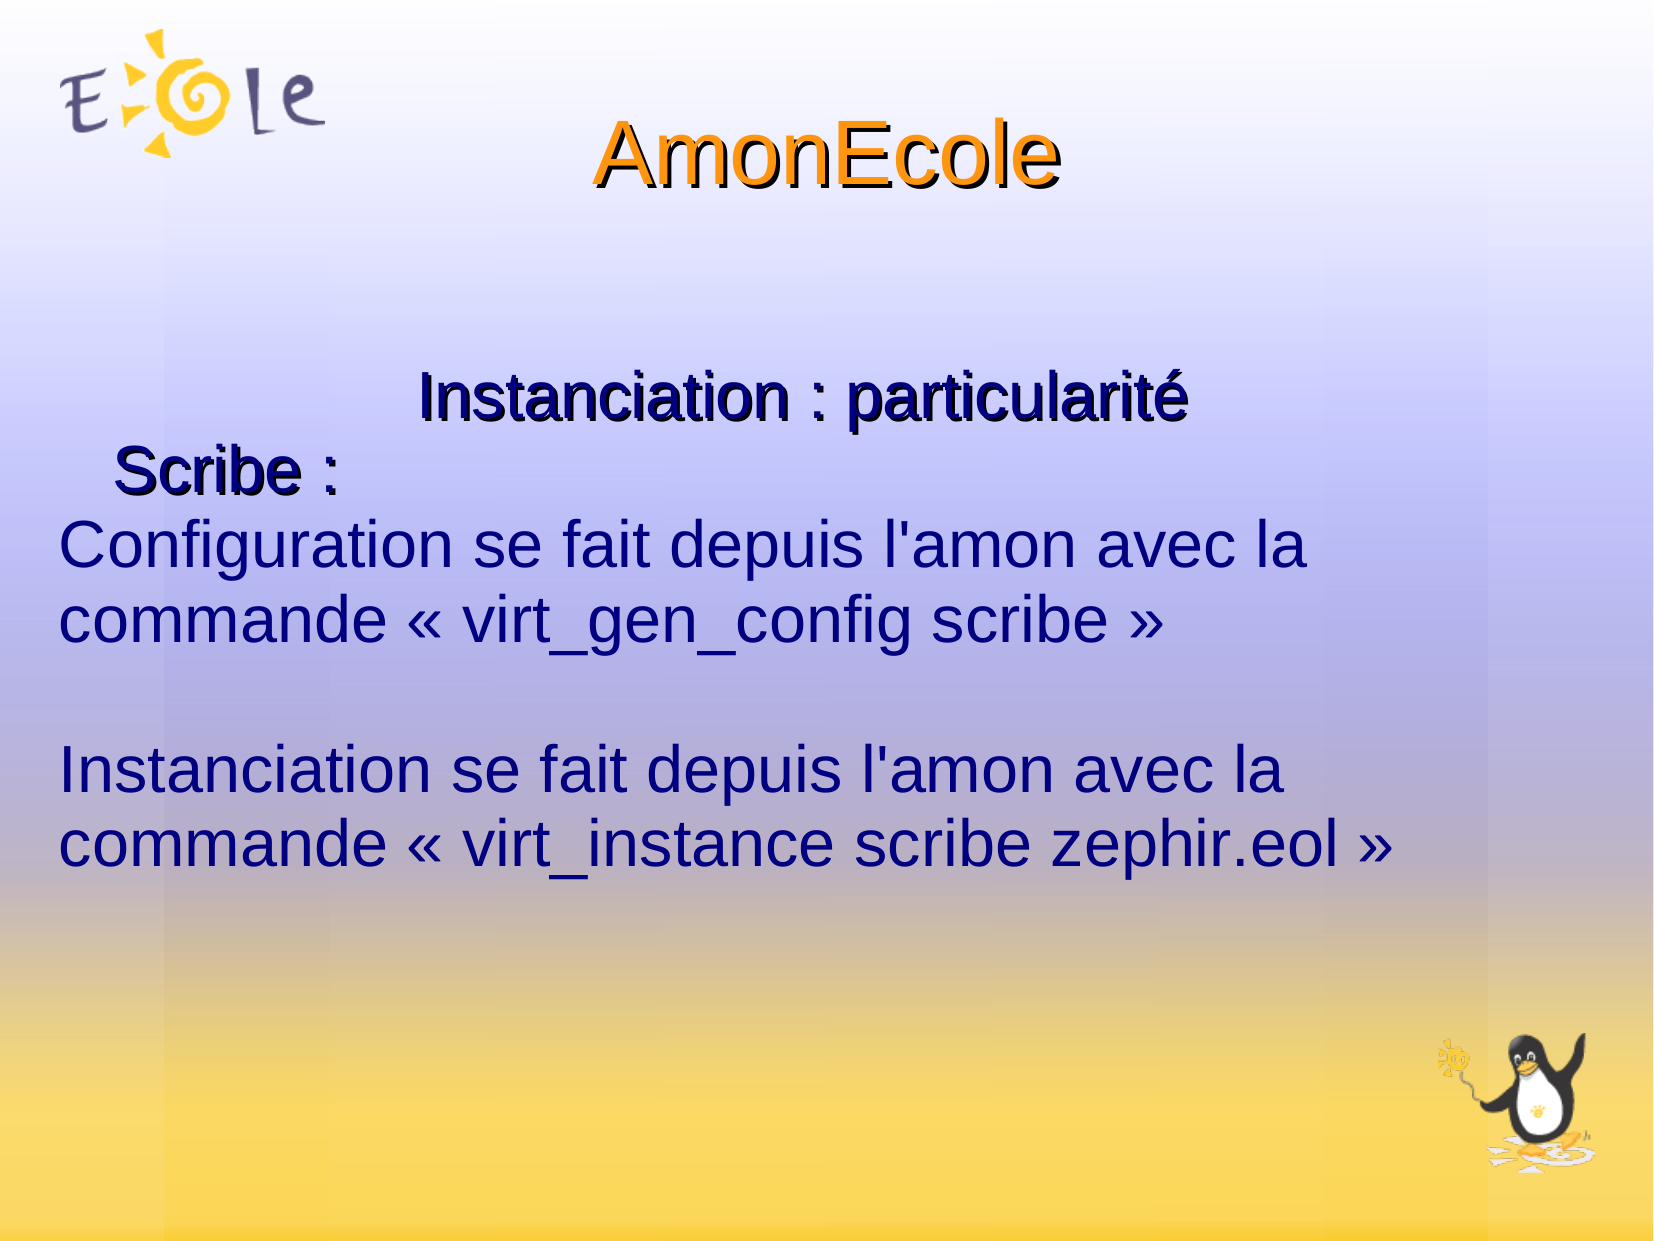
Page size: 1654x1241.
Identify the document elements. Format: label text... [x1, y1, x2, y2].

title AmonEcole [82, 49, 1571, 257]
picture [0, 0, 1654, 1241]
text_box Instanciation : particularité Scribe : Configuration se fait depuis l'amon avec la commande « virt_gen_config scribe » Instanciation se fait depuis l'amon avec la commande « virt_instance scribe zephir.eol » [59, 351, 1548, 888]
